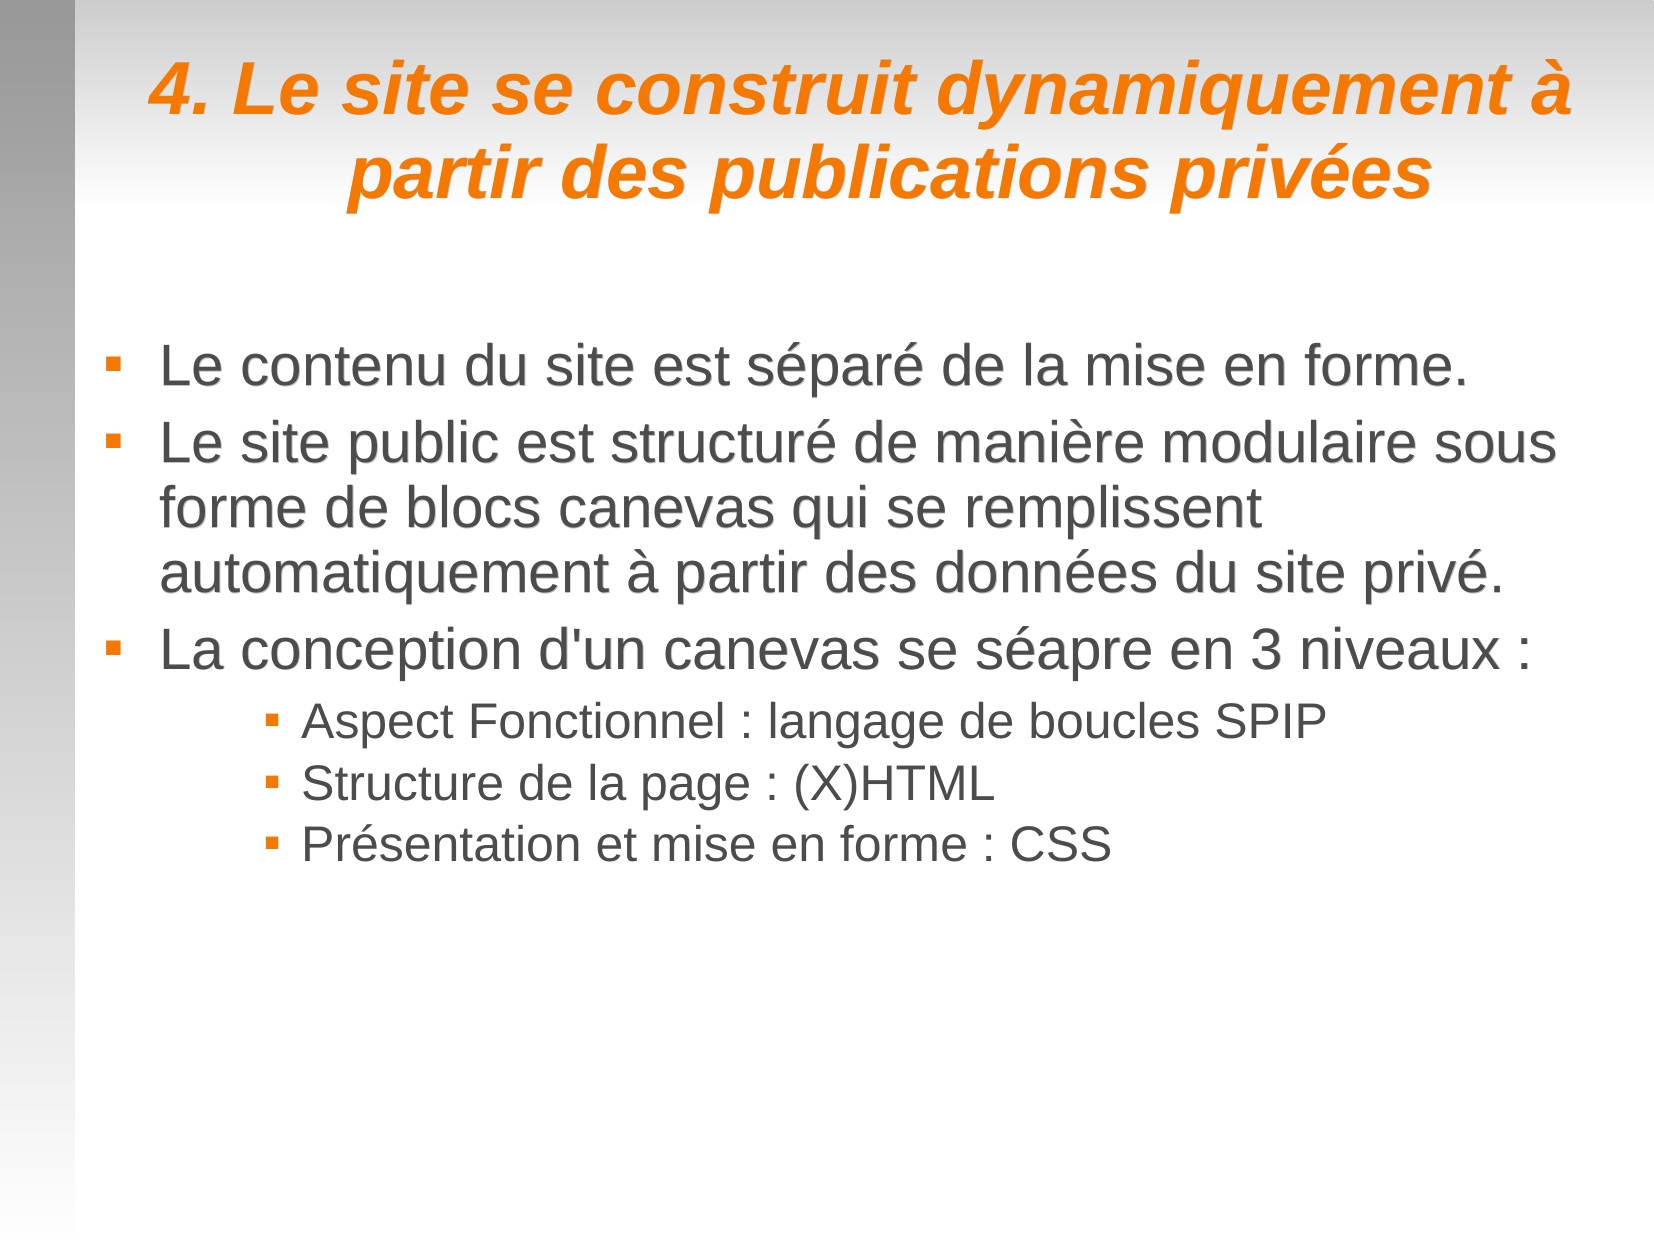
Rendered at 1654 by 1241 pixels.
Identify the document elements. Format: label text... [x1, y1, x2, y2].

list Le contenu du site est séparé de la mise en forme. Le site public est structuré de manière modulaire sous forme de blocs canevas qui se remplissent automatiquement à partir des données du site privé. La conception d'un canevas se séapre en 3 niveaux : Aspect Fonctionnel : langage de boucles SPIP Structure de la page : (X)HTML Présentation et mise en forme : CSS [88, 333, 1577, 1152]
title 4. Le site se construit dynamiquement à partir des publications privées [88, 35, 1654, 225]
